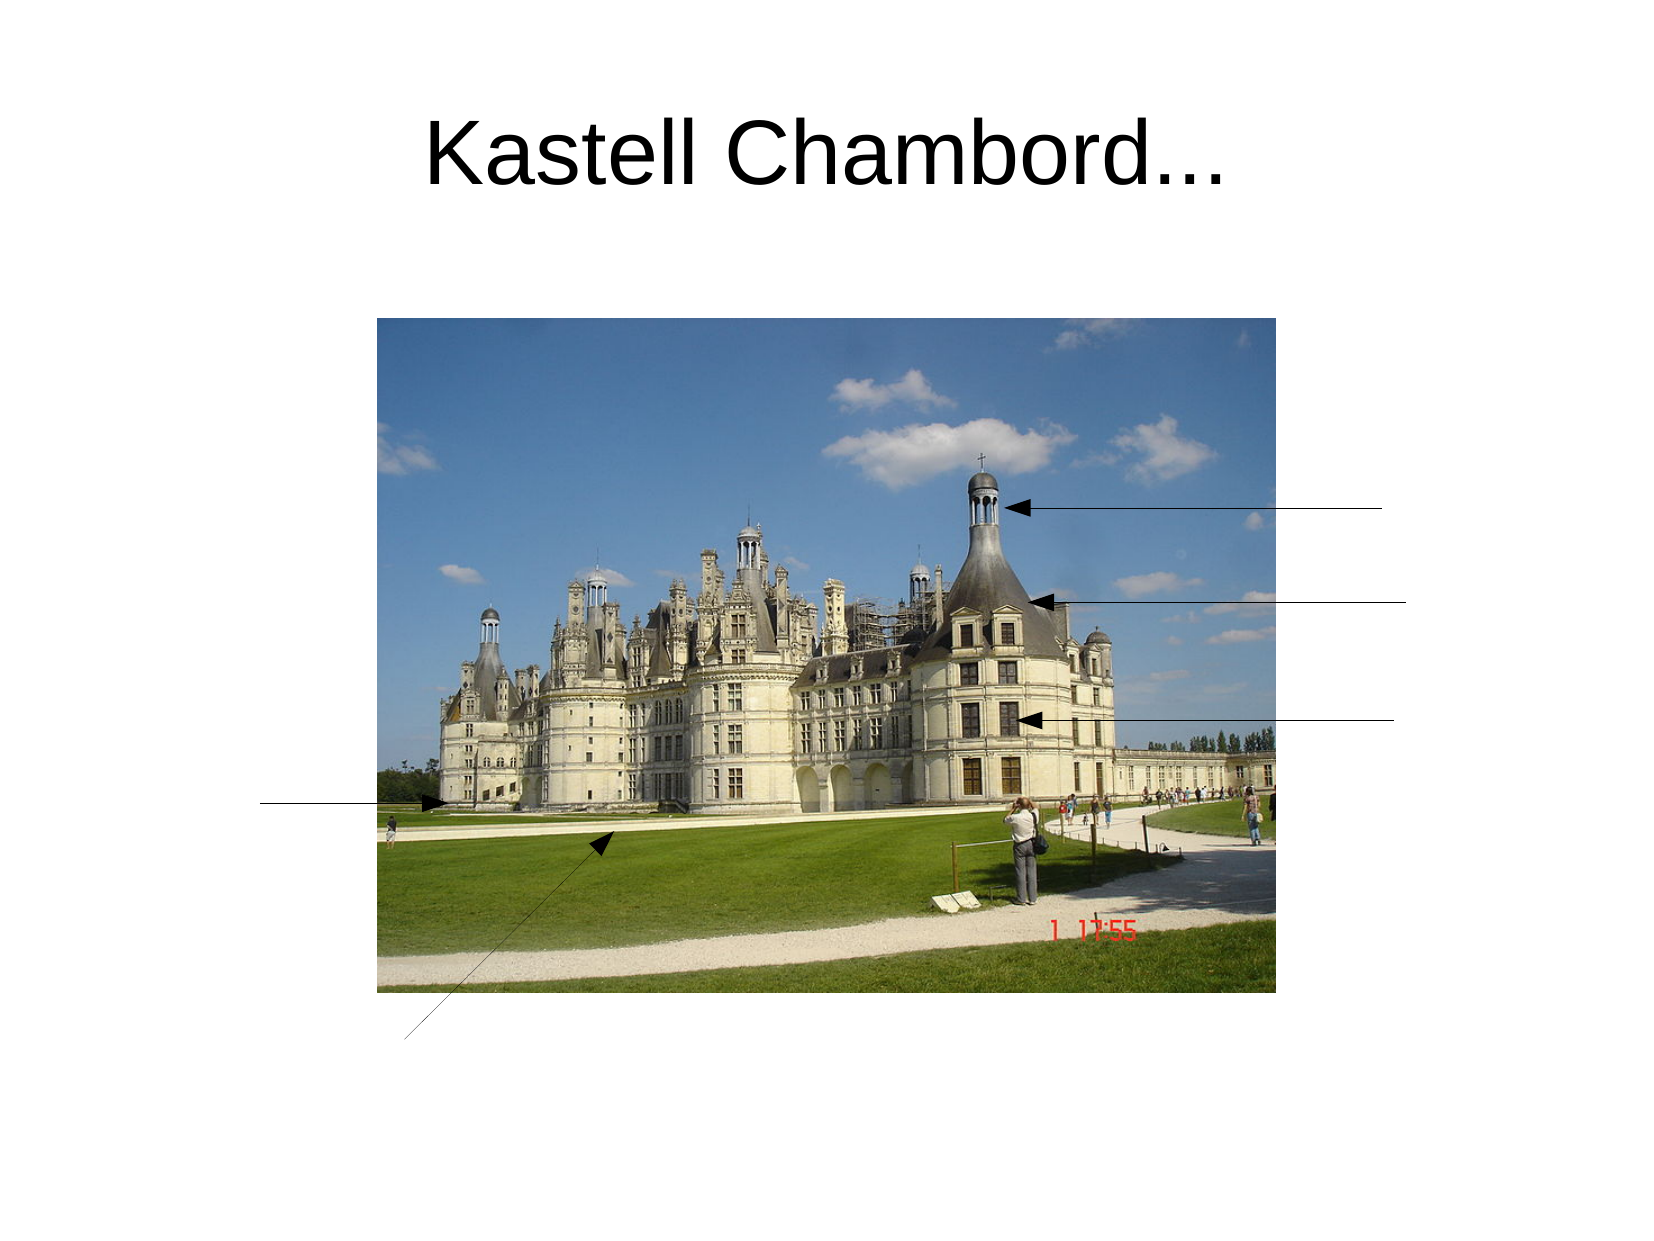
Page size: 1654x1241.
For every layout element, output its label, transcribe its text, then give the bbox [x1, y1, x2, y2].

title Kastell Chambord... [82, 49, 1571, 257]
picture [377, 318, 1276, 993]
